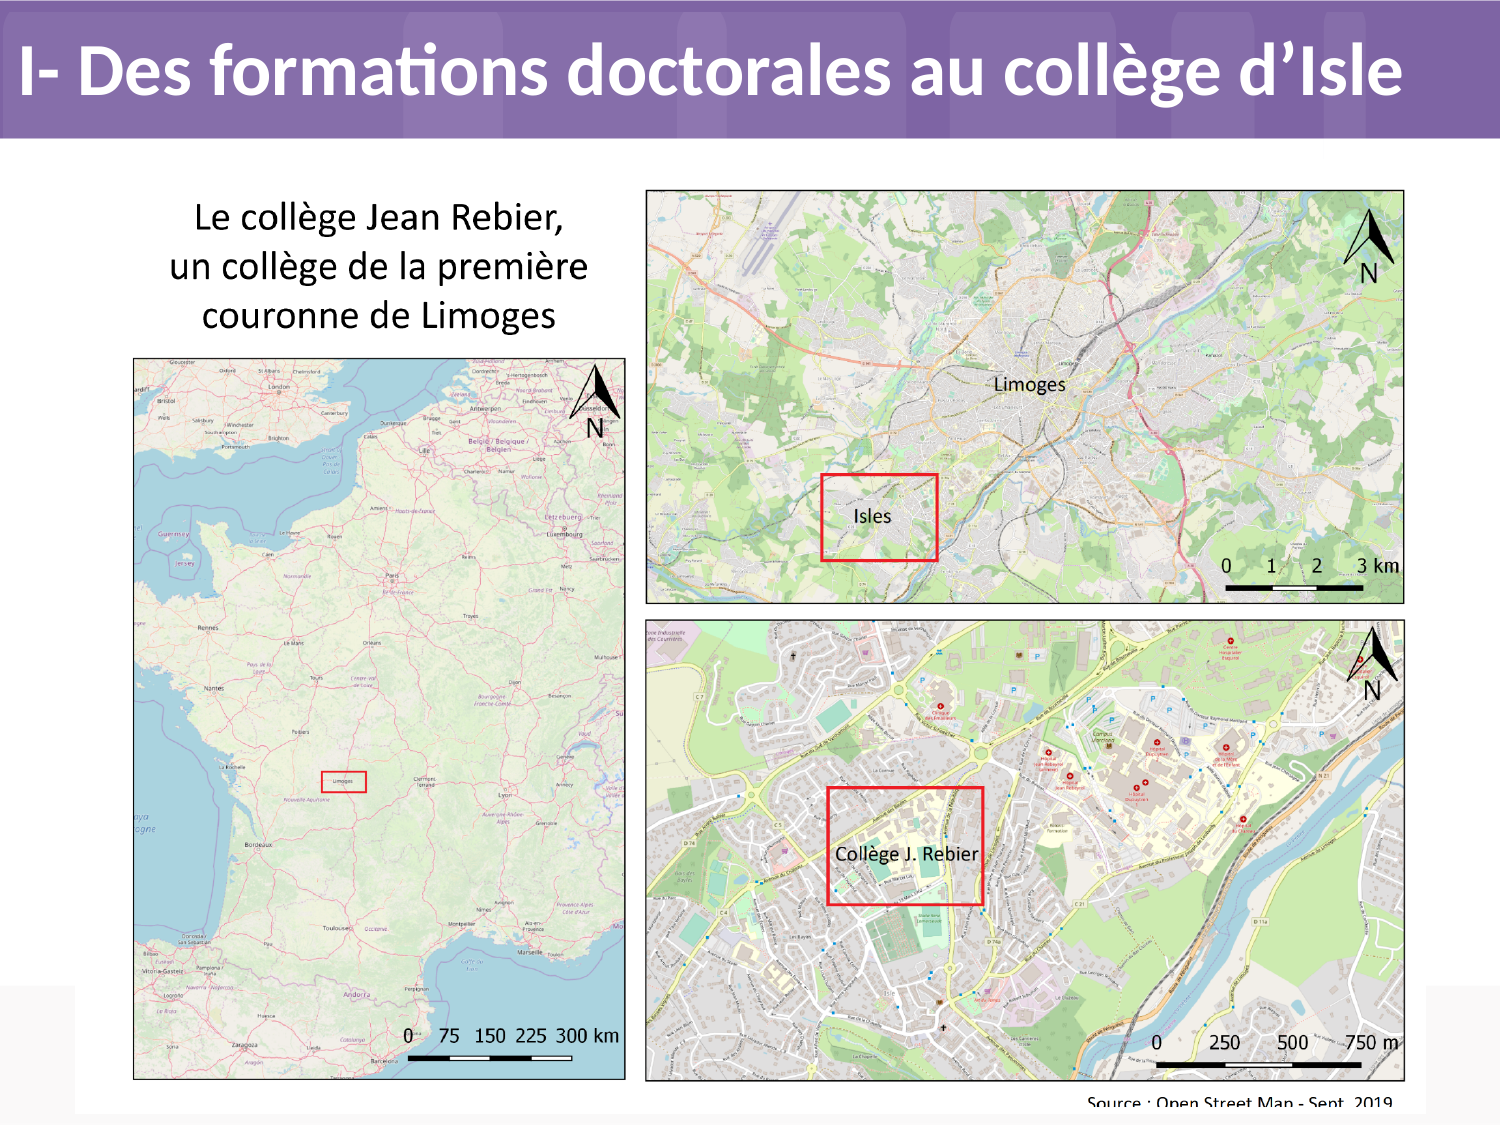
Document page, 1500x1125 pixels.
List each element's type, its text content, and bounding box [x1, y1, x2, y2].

title I- Des formations doctorales au collège d’Isle [2, 0, 1500, 160]
picture [0, 0, 1500, 1125]
